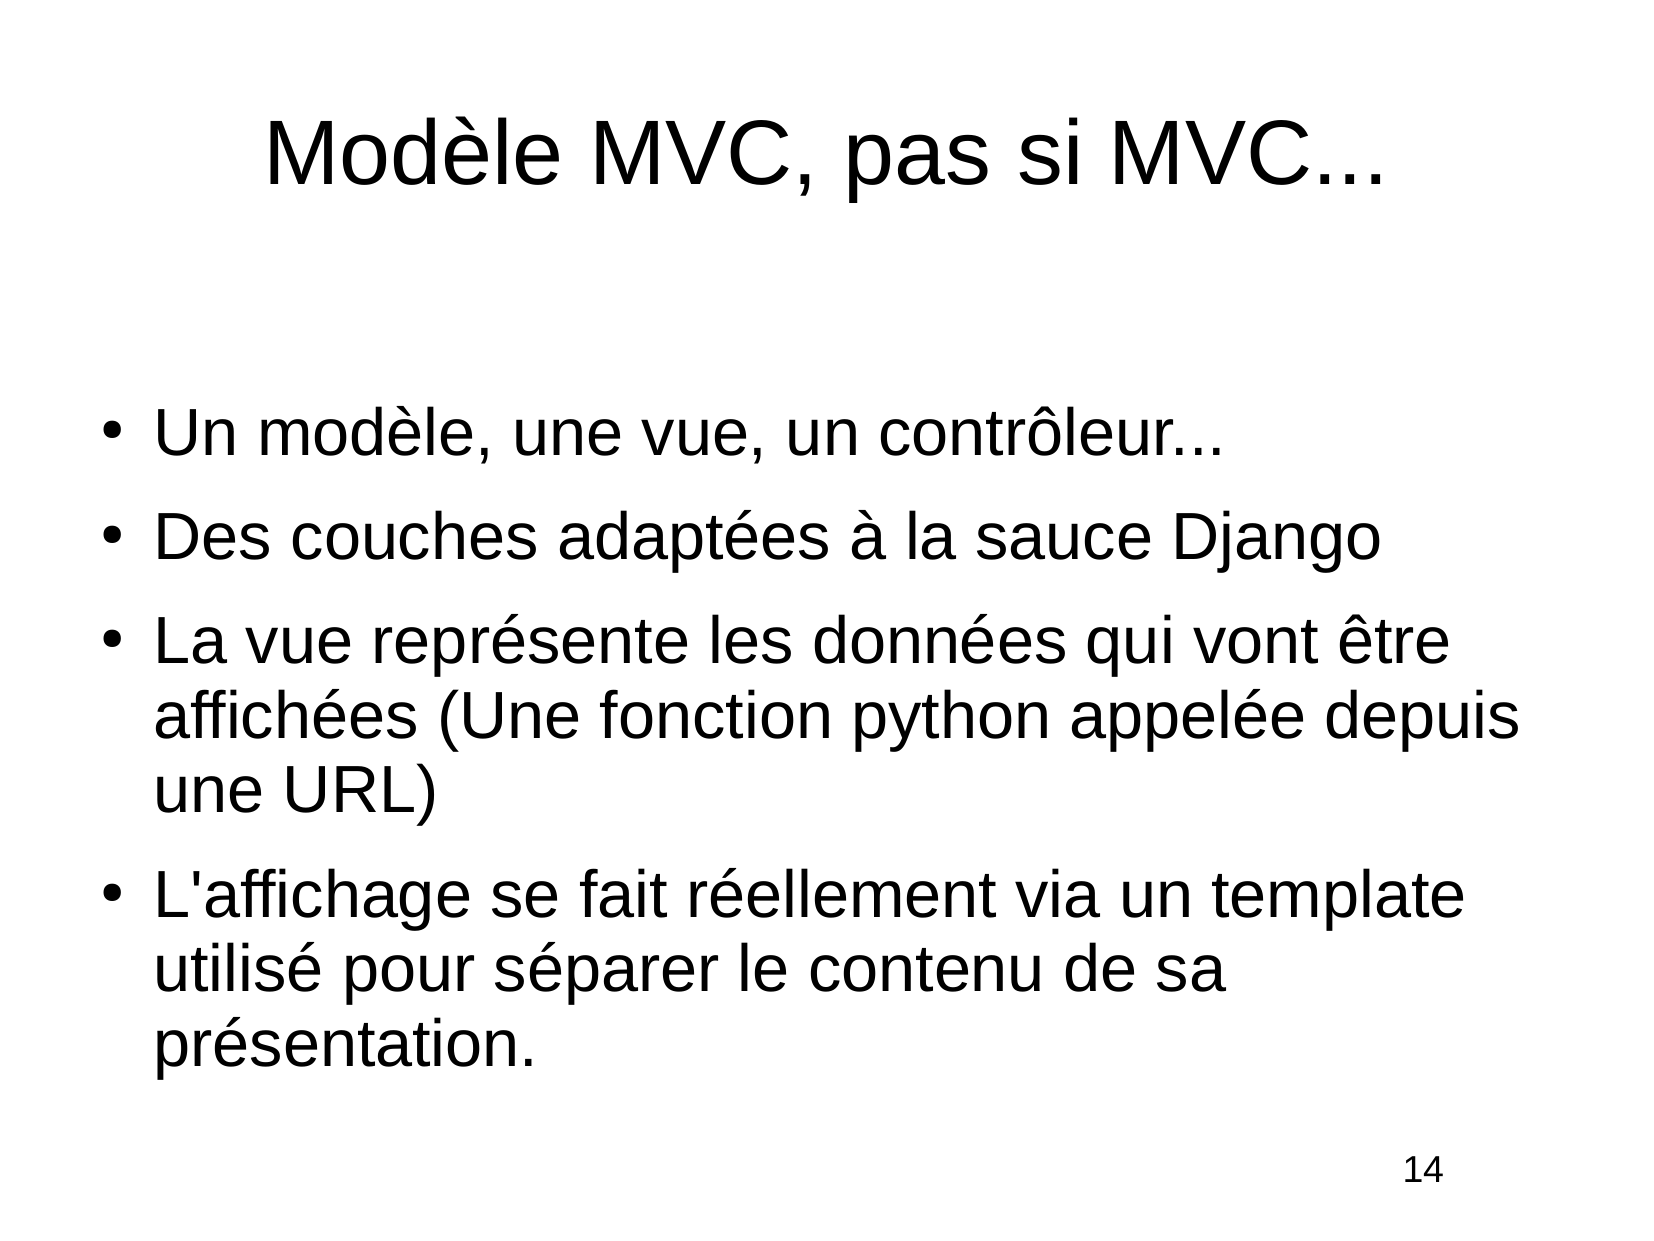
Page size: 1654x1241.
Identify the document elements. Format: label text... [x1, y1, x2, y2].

list Un modèle, une vue, un contrôleur... Des couches adaptées à la sauce Django La vue représente les données qui vont être affichées (Une fonction python appelée depuis une URL) L'affichage se fait réellement via un template utilisé pour séparer le contenu de sa présentation. [82, 290, 1571, 1109]
title Modèle MVC, pas si MVC... [82, 49, 1571, 257]
